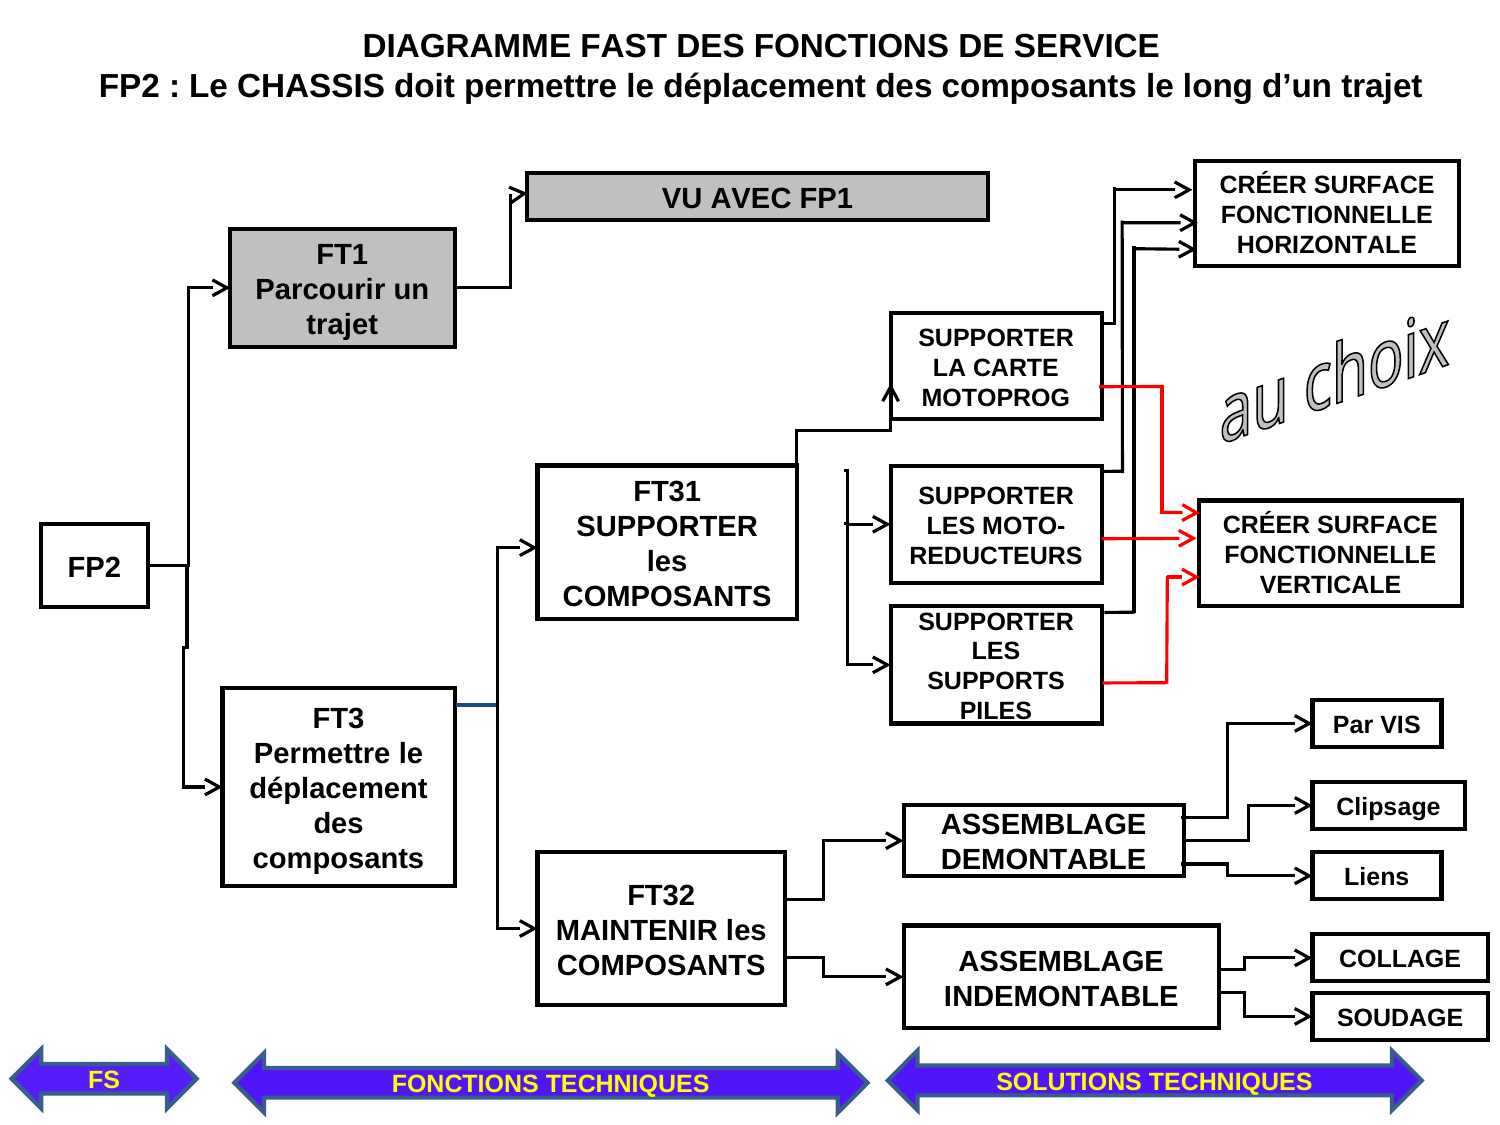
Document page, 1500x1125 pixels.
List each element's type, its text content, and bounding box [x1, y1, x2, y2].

text_box COLLAGE [1312, 934, 1489, 982]
text_box SUPPORTER LES SUPPORTS PILES [890, 606, 1102, 724]
text_box FT1 Parcourir un trajet [230, 228, 455, 347]
text_box au choix [1307, 363, 1330, 411]
text_box au choix [1257, 378, 1284, 429]
text_box au choix [1408, 332, 1414, 379]
text_box SOLUTIONS TECHNIQUES [887, 1050, 1422, 1111]
text_box FONCTIONS TECHNIQUES [234, 1053, 868, 1113]
text_box VU AVEC FP1 [527, 172, 989, 221]
text_box au choix [1419, 321, 1449, 375]
text_box au choix [1336, 339, 1364, 404]
text_box CRÉER SURFACE FONCTIONNELLE VERTICALE [1198, 500, 1463, 606]
text_box Clipsage [1312, 782, 1465, 829]
text_box FT32 MAINTENIR les COMPOSANTS [537, 852, 786, 1005]
text_box SOUDAGE [1312, 992, 1489, 1040]
text_box FP2 [41, 523, 148, 607]
text_box ASSEMBLAGE INDEMONTABLE [903, 925, 1219, 1029]
text_box SUPPORTER LES MOTO-REDUCTEURS [890, 465, 1102, 583]
title DIAGRAMME FAST DES FONCTIONS DE SERVICE FP2 : Le CHASSIS doit permettre le déplacement des composants le long d’un trajet [64, 16, 1459, 152]
text_box au choix [1222, 393, 1248, 442]
text_box FT31 SUPPORTER les COMPOSANTS [537, 465, 797, 619]
text_box Par VIS [1312, 699, 1442, 747]
text_box CRÉER SURFACE FONCTIONNELLE HORIZONTALE [1195, 160, 1459, 267]
text_box ASSEMBLAGE DEMONTABLE [903, 805, 1184, 876]
text_box FT3 Permettre le déplacement des composants [222, 688, 455, 886]
text_box FS [11, 1049, 197, 1109]
text_box Liens [1312, 852, 1442, 900]
text_box SUPPORTER LA CARTE MOTOPROG [890, 313, 1102, 419]
text_box au choix [1371, 341, 1401, 388]
